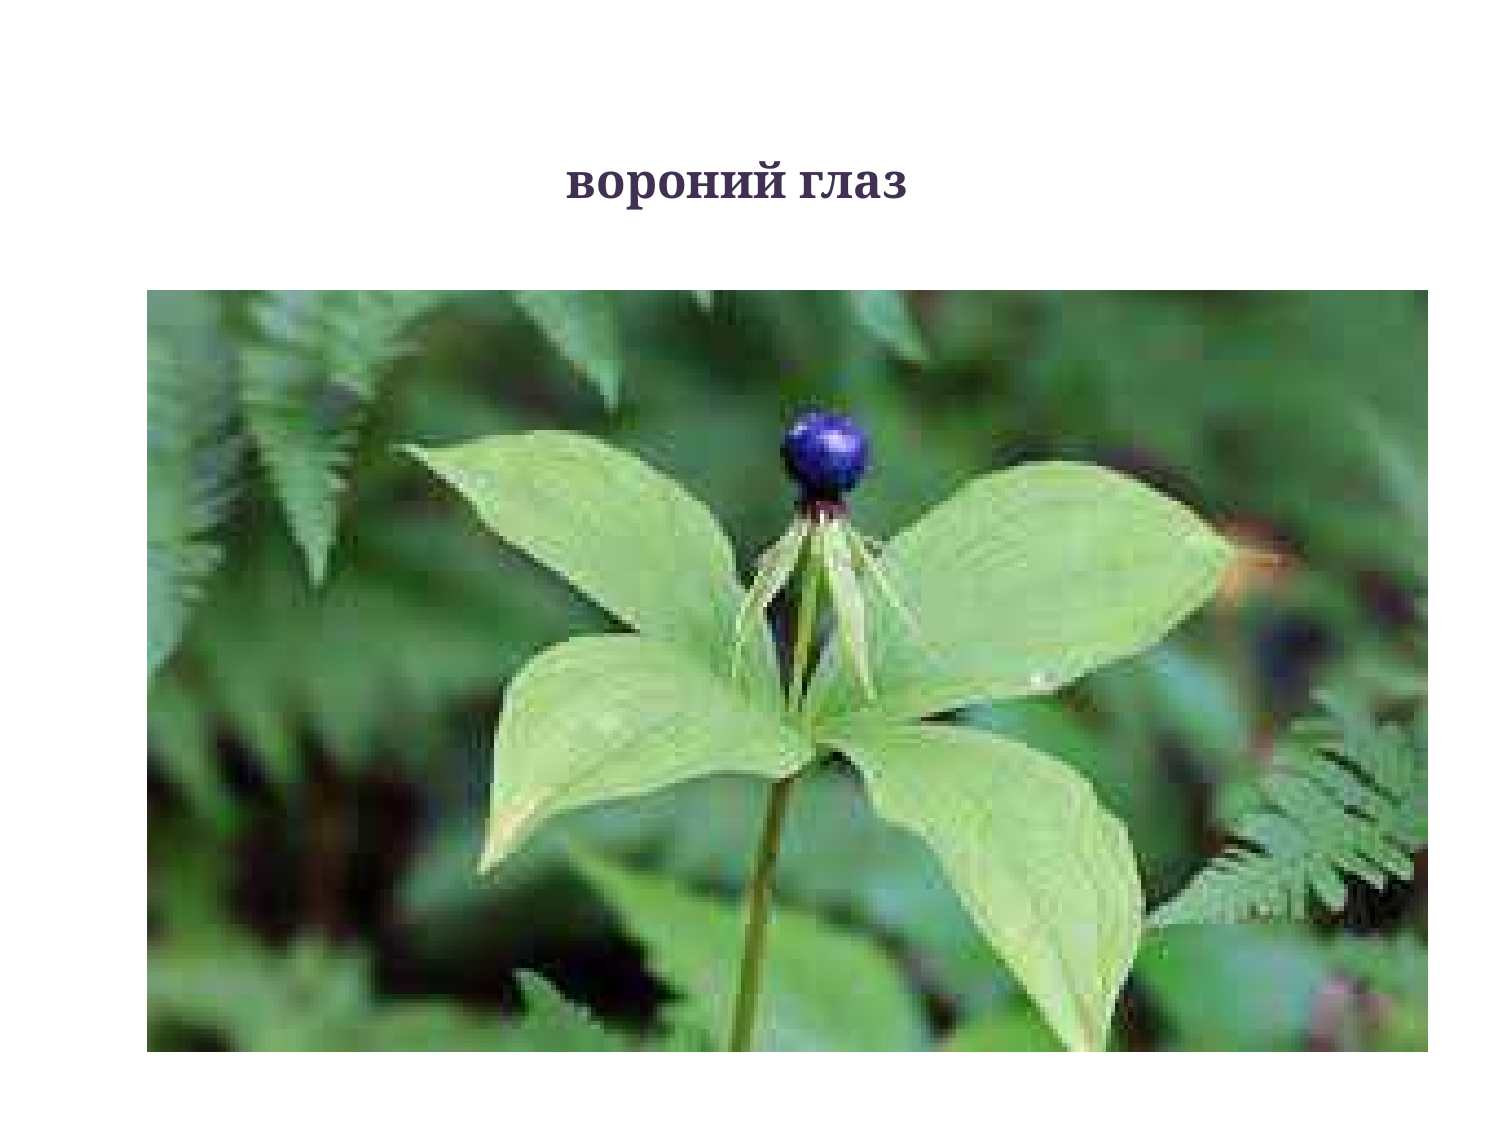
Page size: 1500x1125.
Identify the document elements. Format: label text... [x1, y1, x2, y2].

picture [147, 290, 1428, 1052]
text_box вороний глаз [301, 108, 1174, 223]
